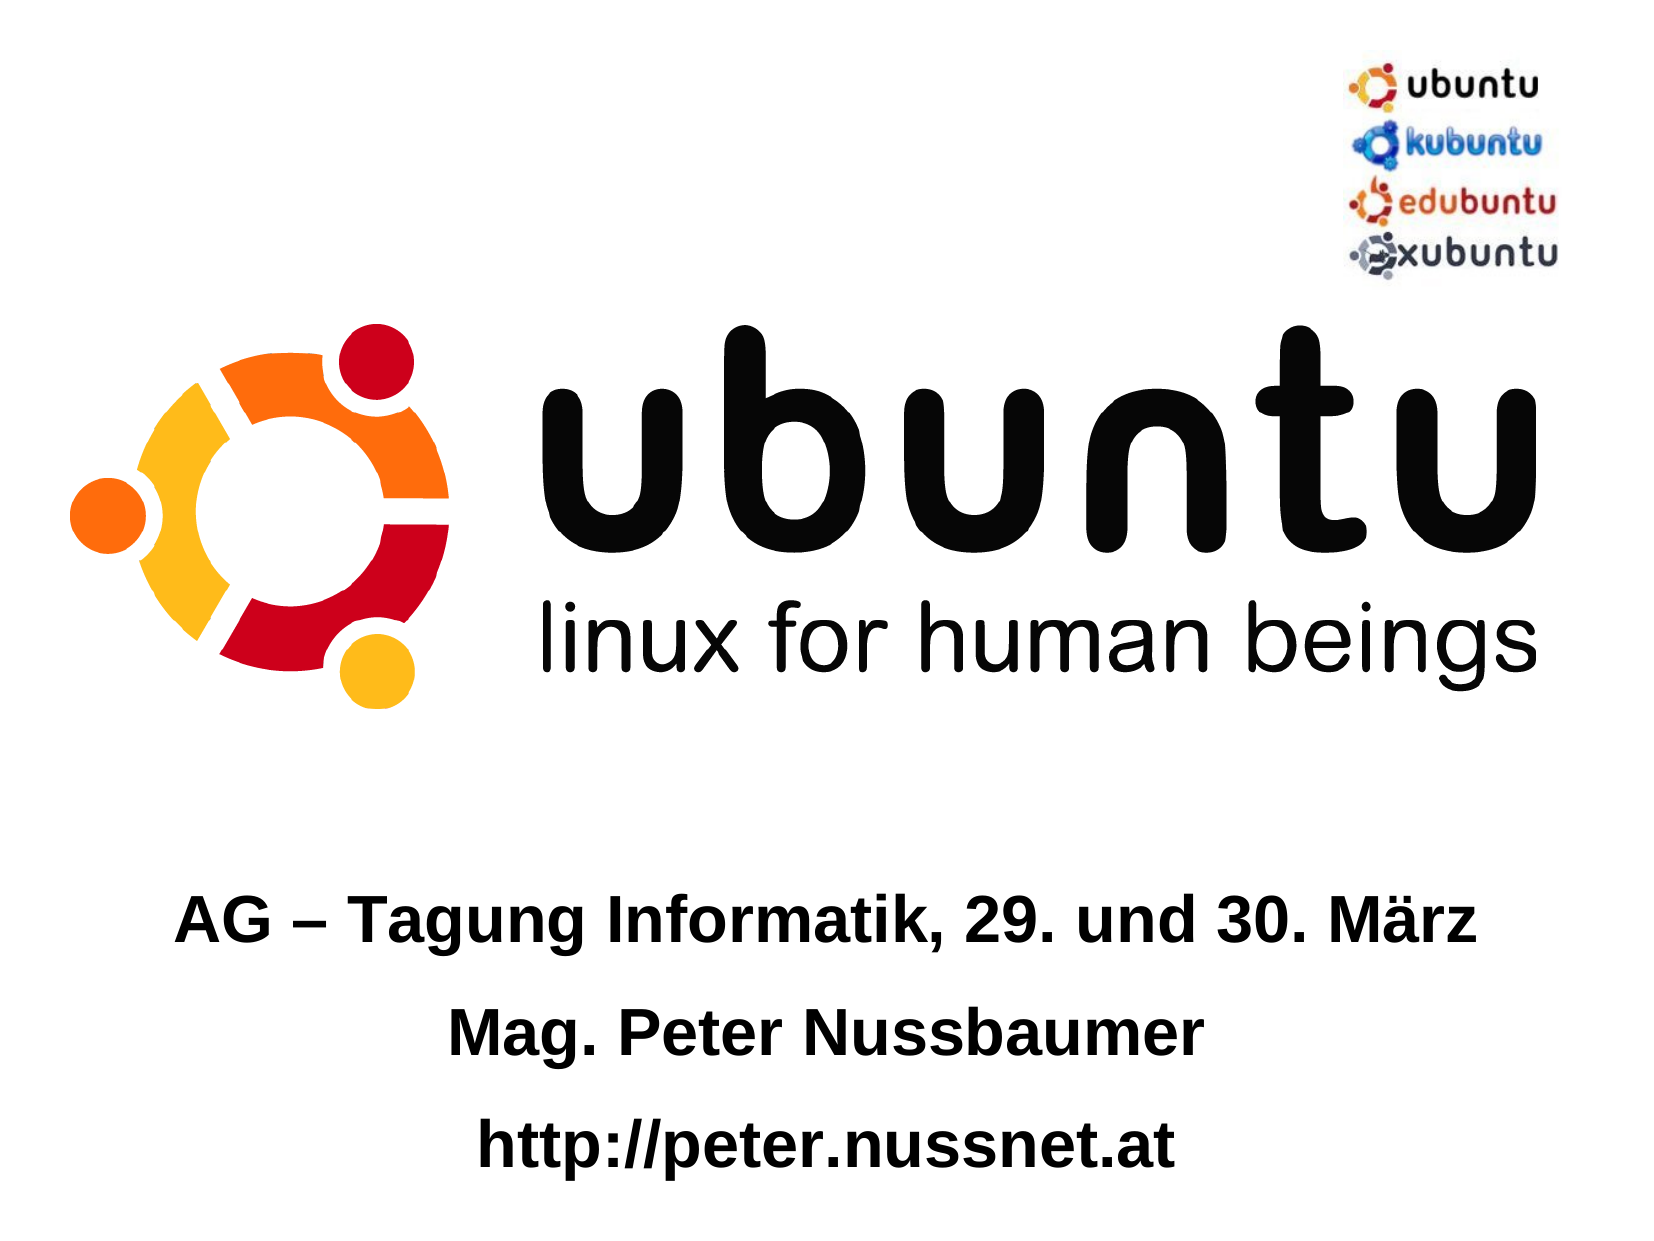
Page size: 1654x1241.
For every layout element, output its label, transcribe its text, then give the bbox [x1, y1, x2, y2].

picture [1343, 50, 1565, 296]
picture [70, 324, 1536, 709]
text_box AG – Tagung Informatik, 29. und 30. März Mag. Peter Nussbaumer http://peter.nussnet.at [88, 837, 1565, 1152]
